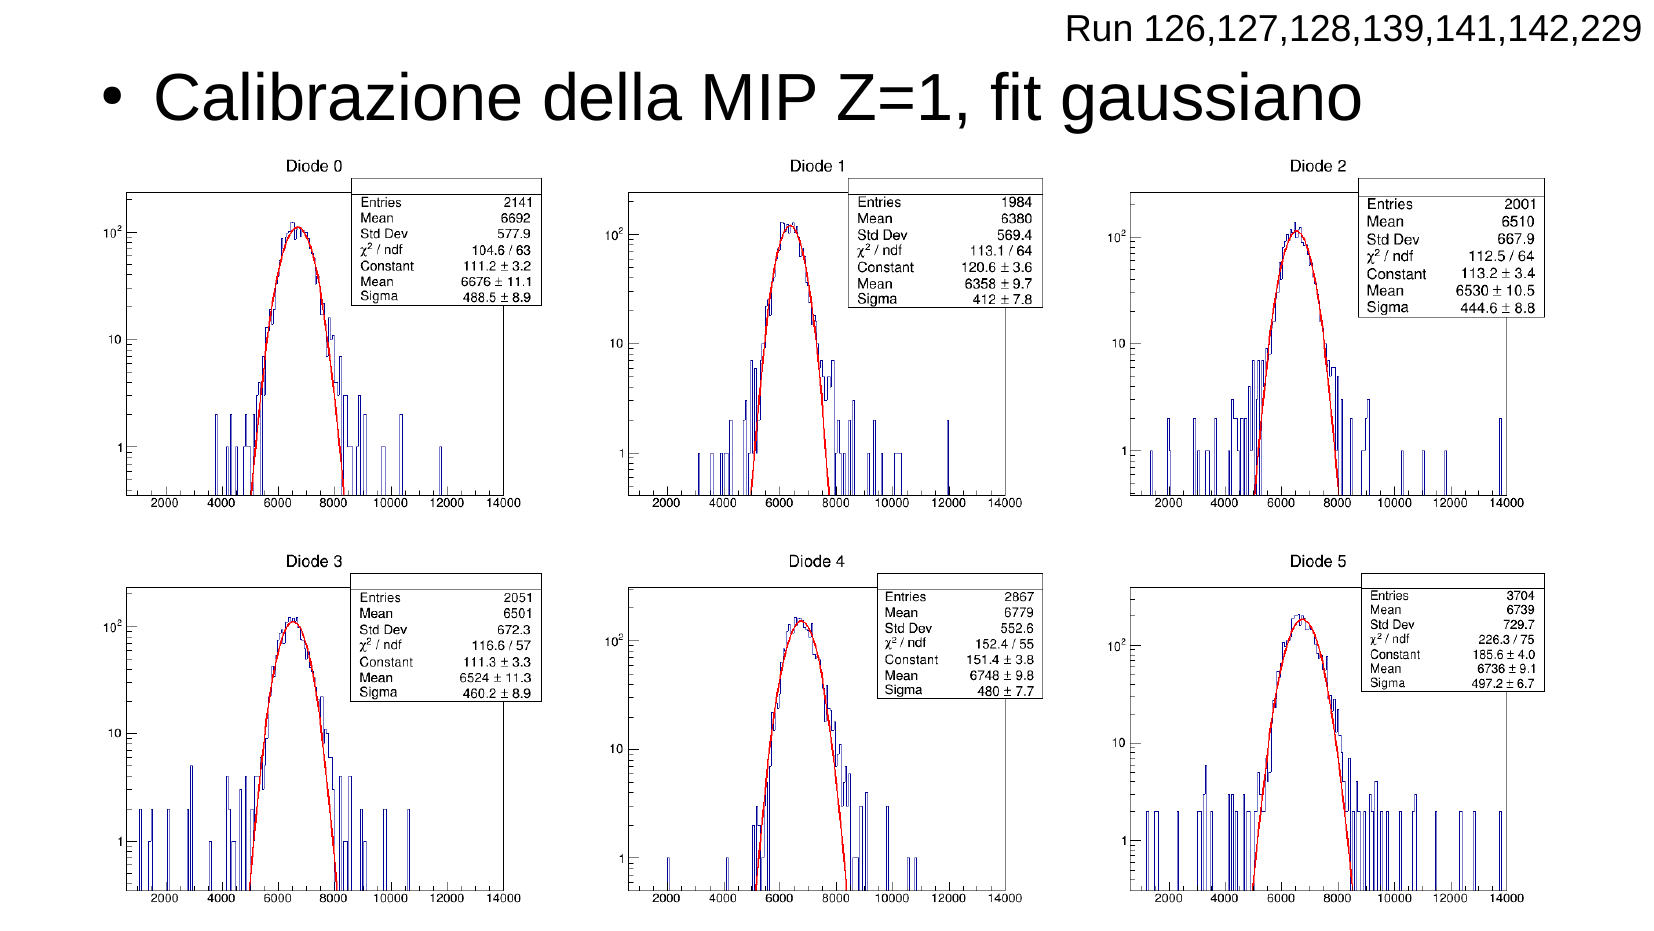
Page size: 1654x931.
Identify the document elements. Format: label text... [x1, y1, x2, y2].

text_box Run 126,127,128,139,141,142,229 [1050, 0, 1654, 61]
list Calibrazione della MIP Z=1, fit gaussiano [82, 60, 1571, 757]
picture [93, 149, 1561, 920]
